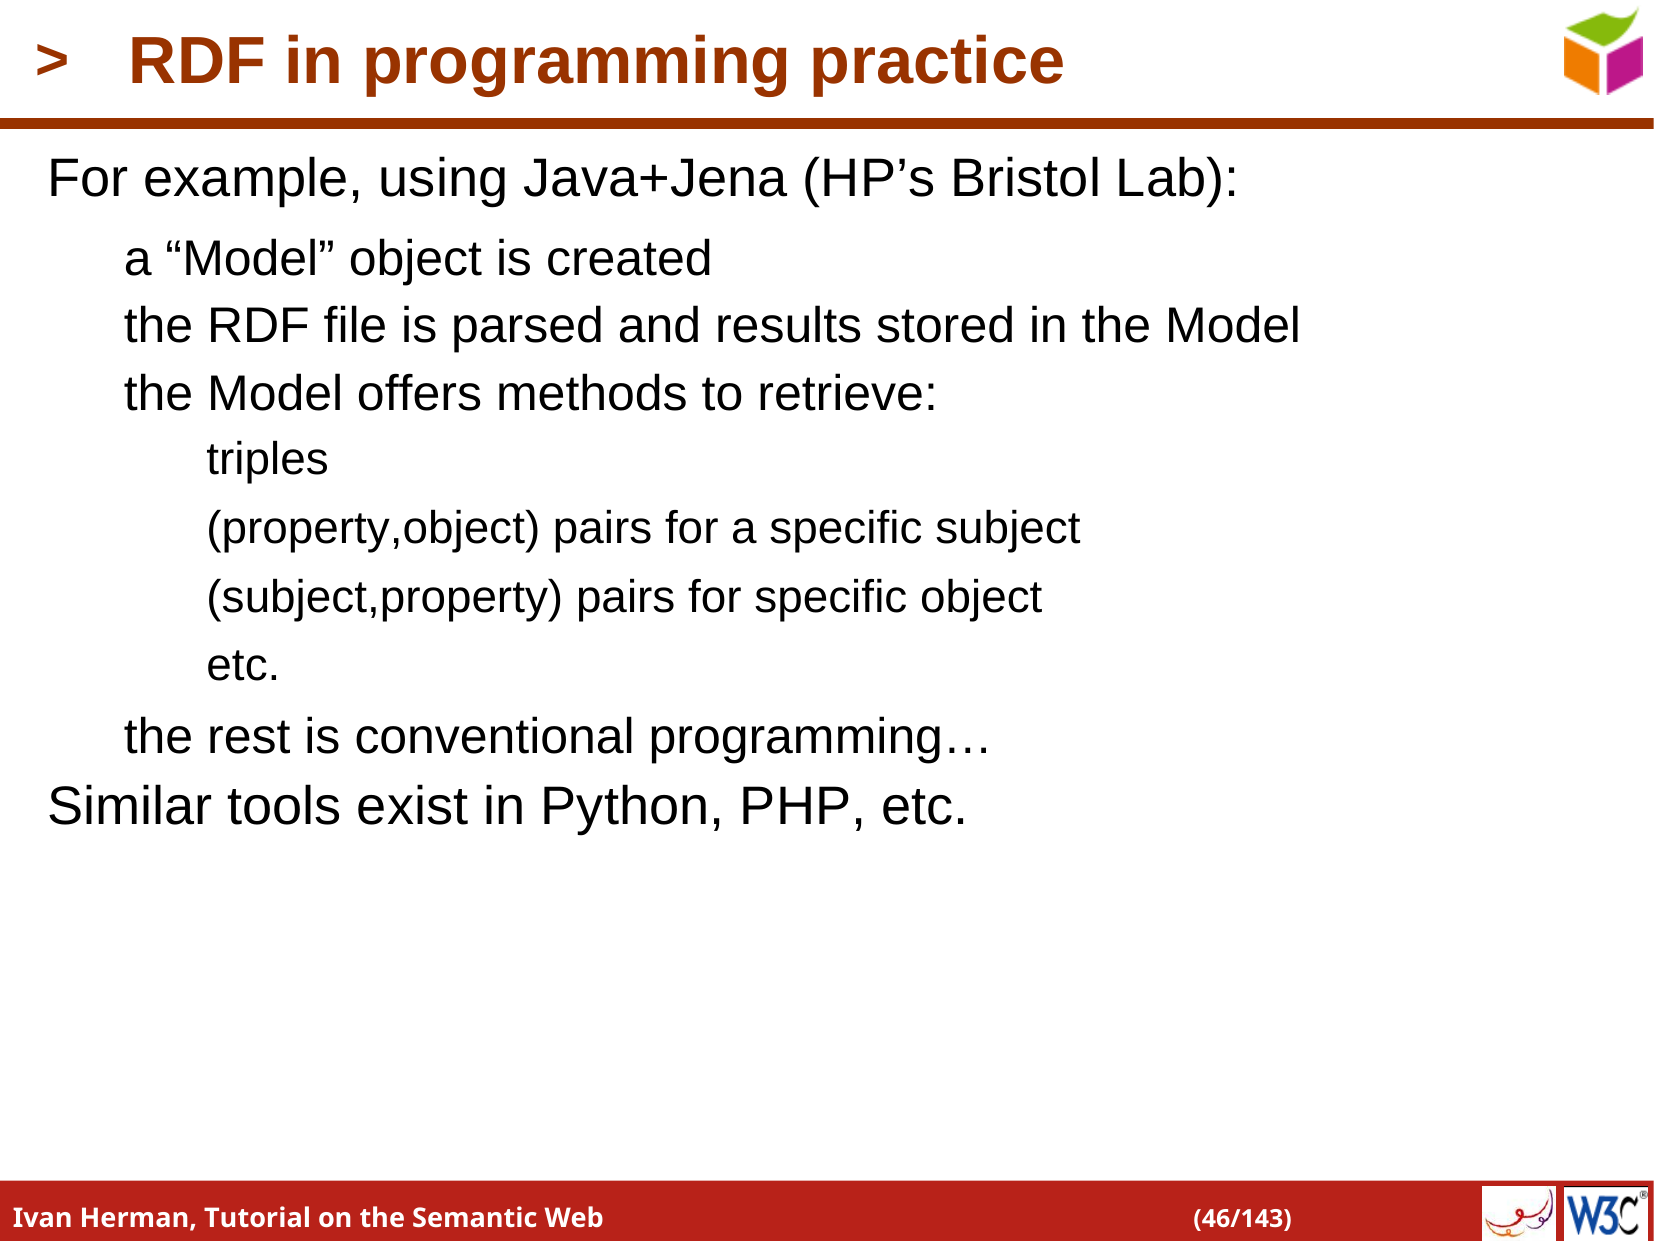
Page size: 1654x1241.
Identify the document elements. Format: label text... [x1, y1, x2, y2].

picture [1564, 5, 1643, 95]
title RDF in programming practice [93, 0, 1493, 119]
picture [1482, 1186, 1556, 1241]
list For example, using Java+Jena (HP’s Bristol Lab): a “Model” object is created the RDF file is parsed and results stored in the Model the Model offers methods to retrieve: triples (property,object) pairs for a specific subject (subject,property) pairs for specific object etc. the rest is conventional programming… Similar tools exist in Python, PHP, etc. [29, 147, 1624, 1134]
picture [1564, 1186, 1648, 1241]
